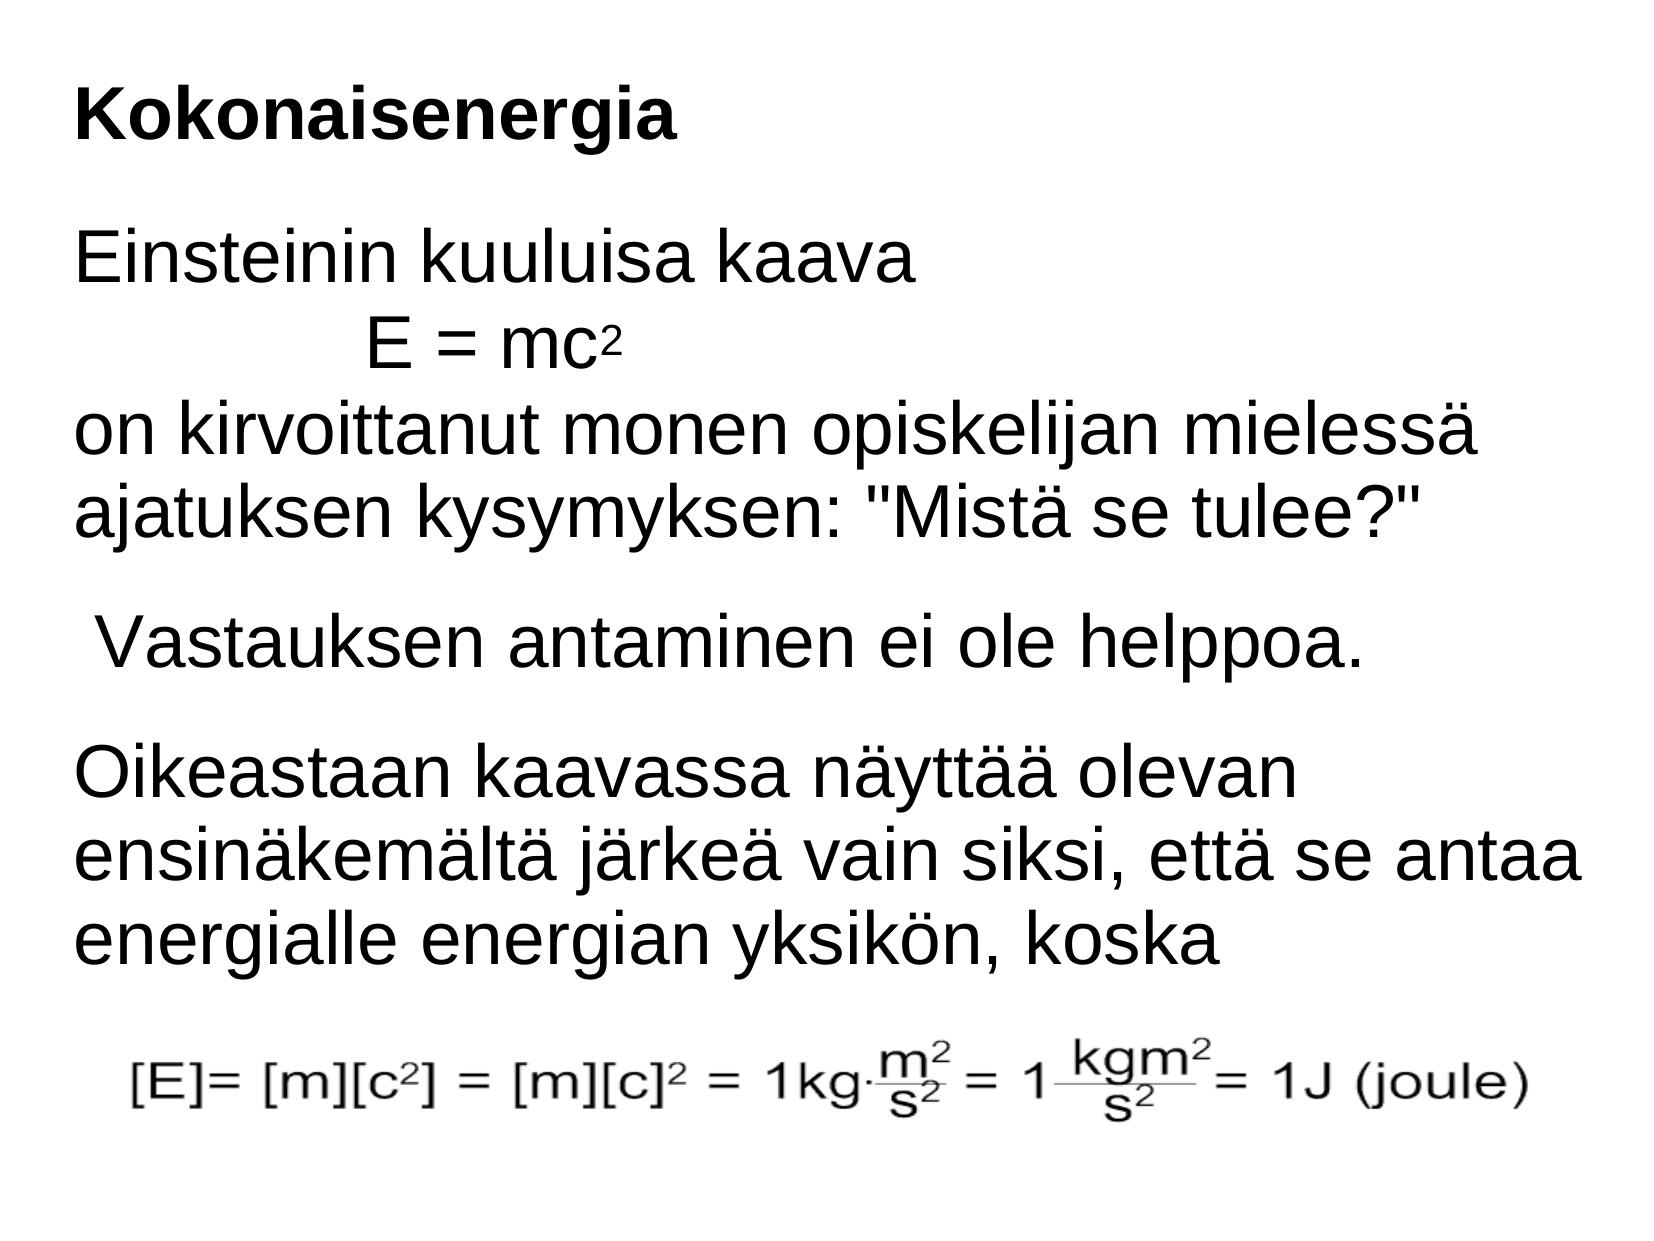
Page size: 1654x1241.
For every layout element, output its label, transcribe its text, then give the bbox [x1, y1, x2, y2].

text_box Kokonaisenergia Einsteinin kuuluisa kaava E = mc2 on kirvoittanut monen opiskelijan mielessä ajatuksen kysymyksen: "Mistä se tulee?" Vastauksen antaminen ei ole helppoa. Oikeastaan kaavassa näyttää olevan ensinäkemältä järkeä vain siksi, että se antaa energialle energian yksikön, koska [59, 59, 1654, 922]
picture [75, 997, 1583, 1146]
